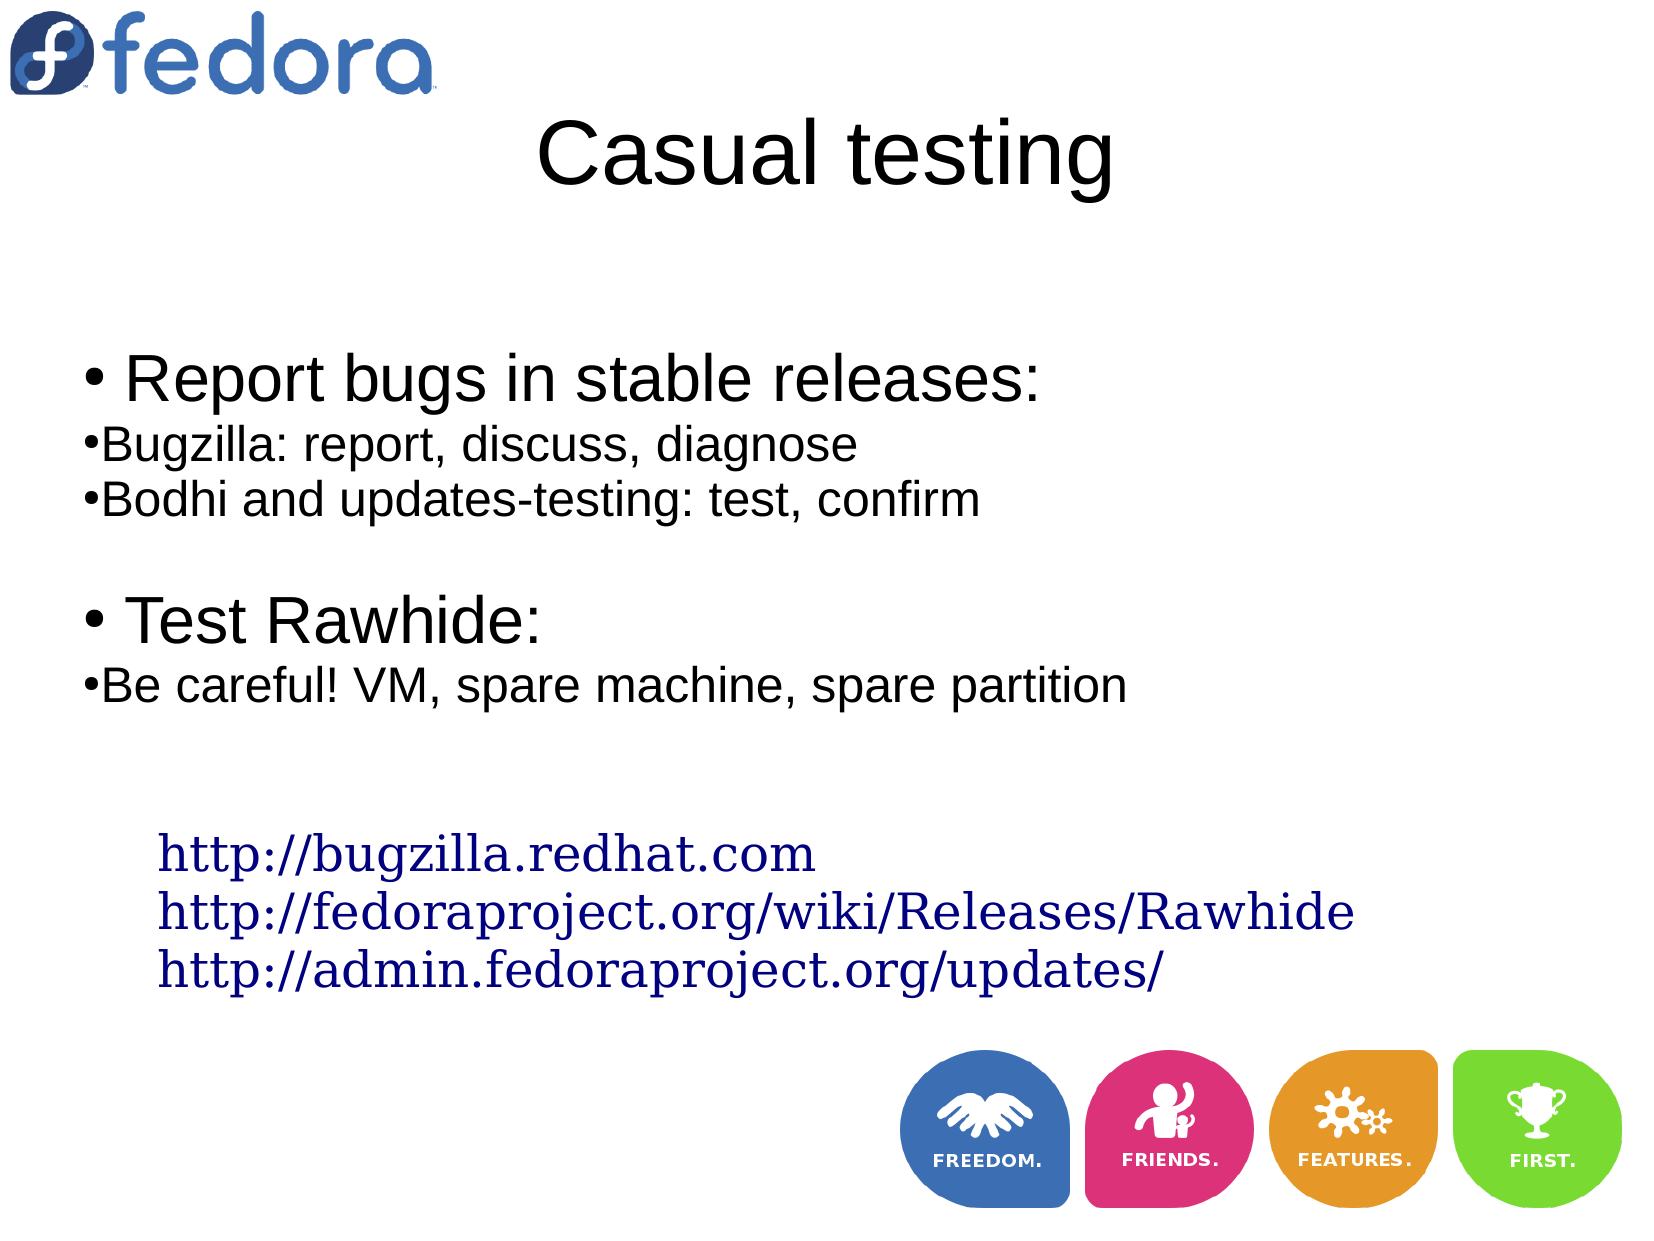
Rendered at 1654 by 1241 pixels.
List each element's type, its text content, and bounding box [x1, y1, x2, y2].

title Casual testing [82, 49, 1571, 257]
picture [10, 10, 437, 95]
picture [900, 1050, 1622, 1208]
subtitle Report bugs in stable releases: Bugzilla: report, discuss, diagnose Bodhi and updates-testing: test, confirm Test Rawhide: Be careful! VM, spare machine, spare partition http://bugzilla.redhat.com http://fedoraproject.org/wiki/Releases/Rawhide http://admin.fedoraproject.org/updates/ [82, 290, 1571, 1109]
